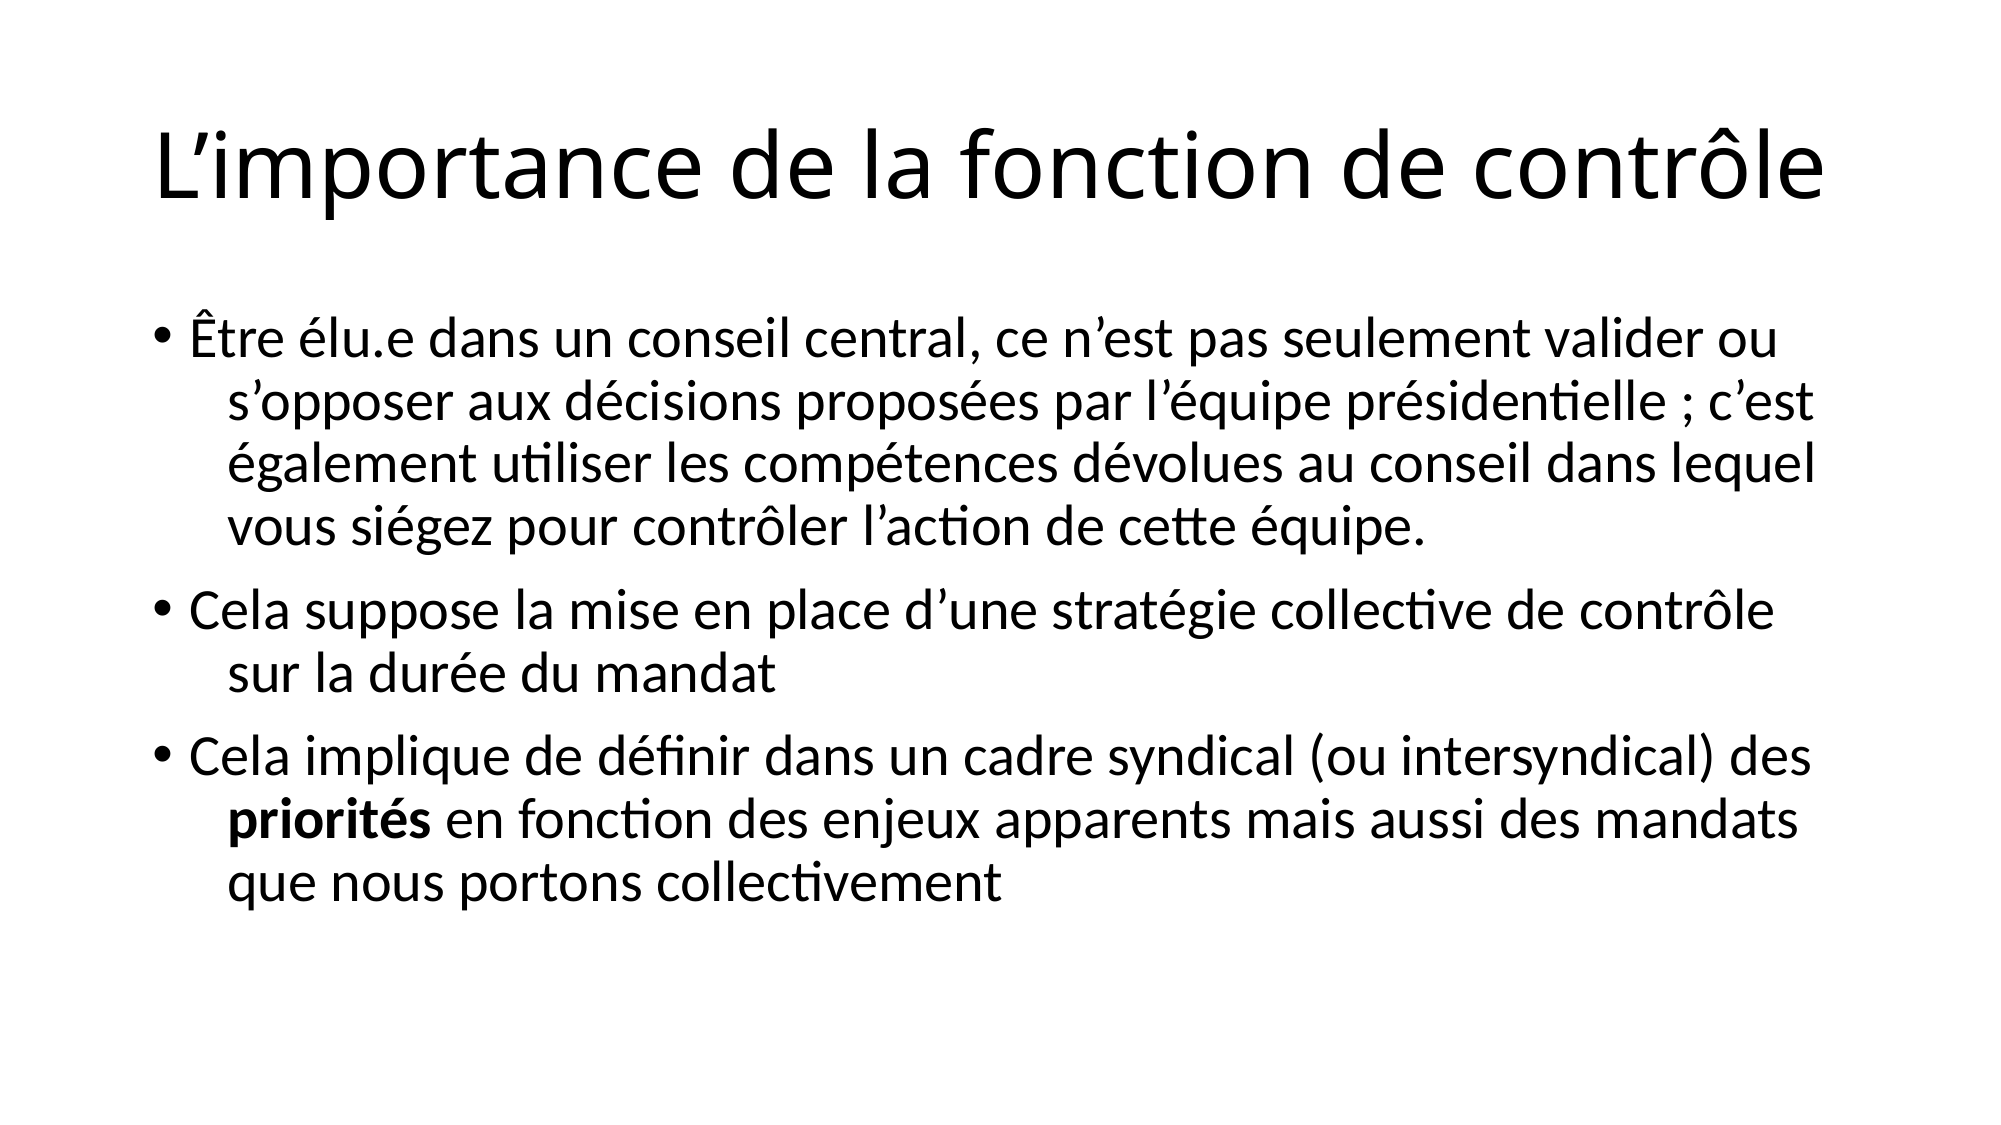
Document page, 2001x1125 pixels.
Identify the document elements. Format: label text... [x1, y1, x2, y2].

list Être élu.e dans un conseil central, ce n’est pas seulement valider ou s’opposer aux décisions proposées par l’équipe présidentielle ; c’est également utiliser les compétences dévolues au conseil dans lequel vous siégez pour contrôler l’action de cette équipe. Cela suppose la mise en place d’une stratégie collective de contrôle sur la durée du mandat Cela implique de définir dans un cadre syndical (ou intersyndical) des priorités en fonction des enjeux apparents mais aussi des mandats que nous portons collectivement [137, 299, 1863, 1014]
title L’importance de la fonction de contrôle [137, 59, 1863, 278]
